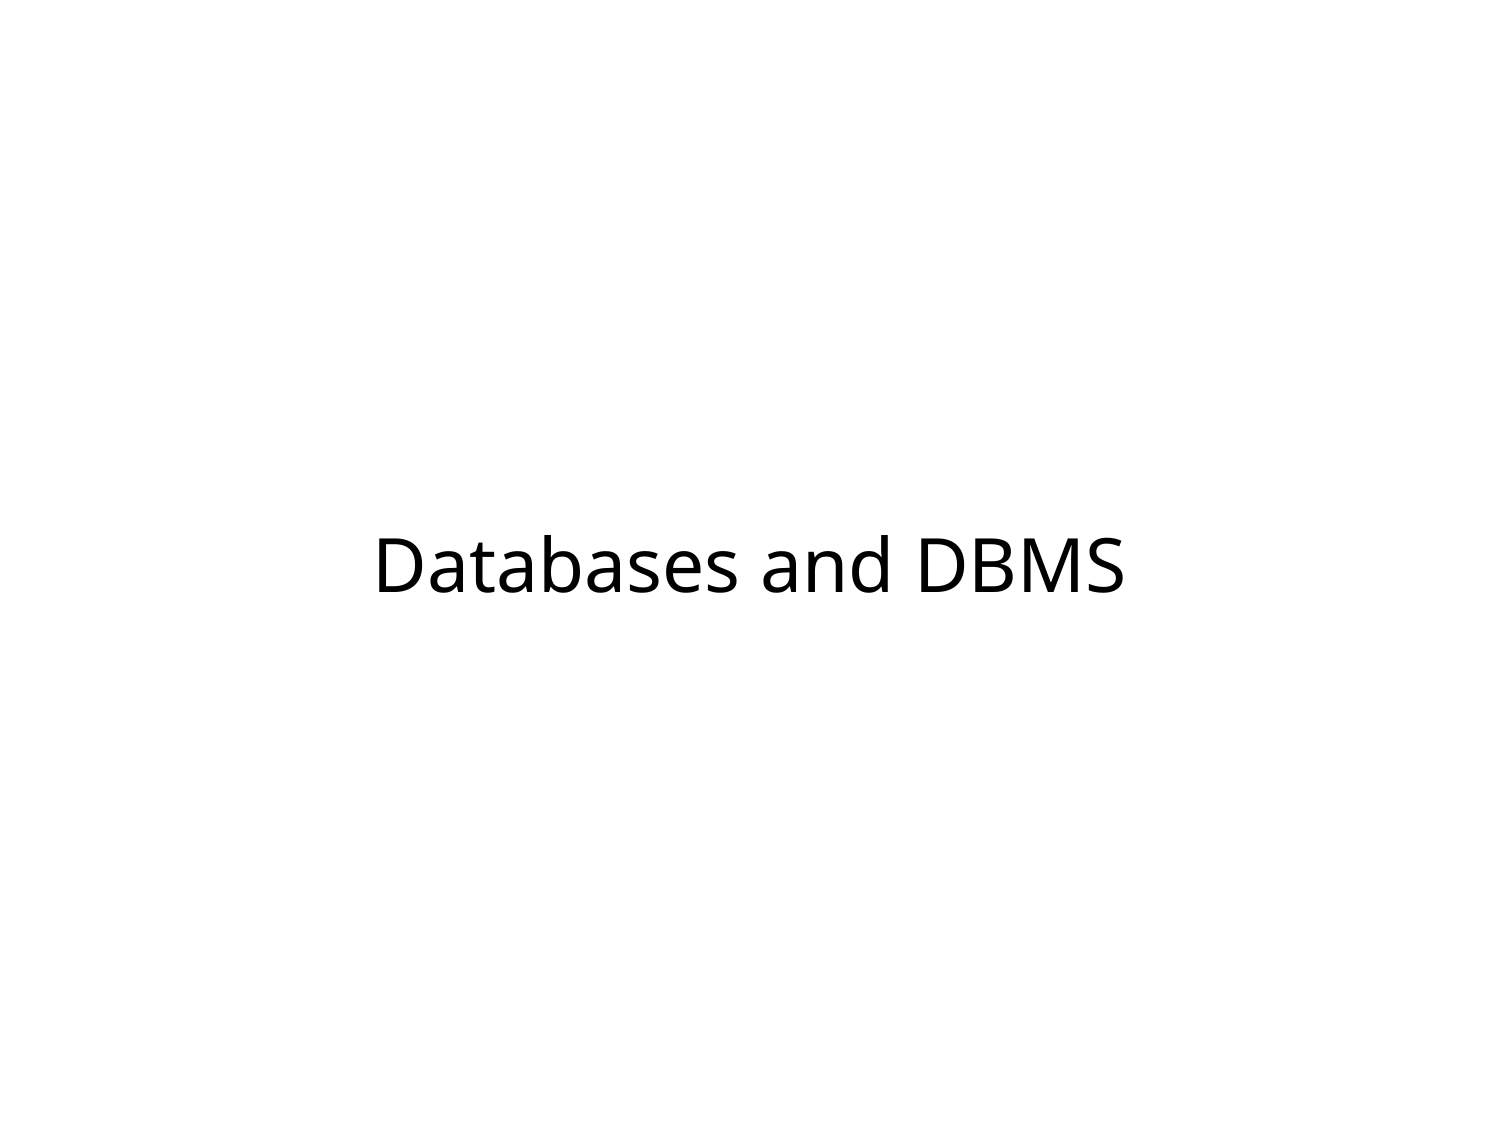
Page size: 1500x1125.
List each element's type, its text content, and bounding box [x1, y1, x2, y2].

title Databases and DBMS [51, 470, 1449, 655]
